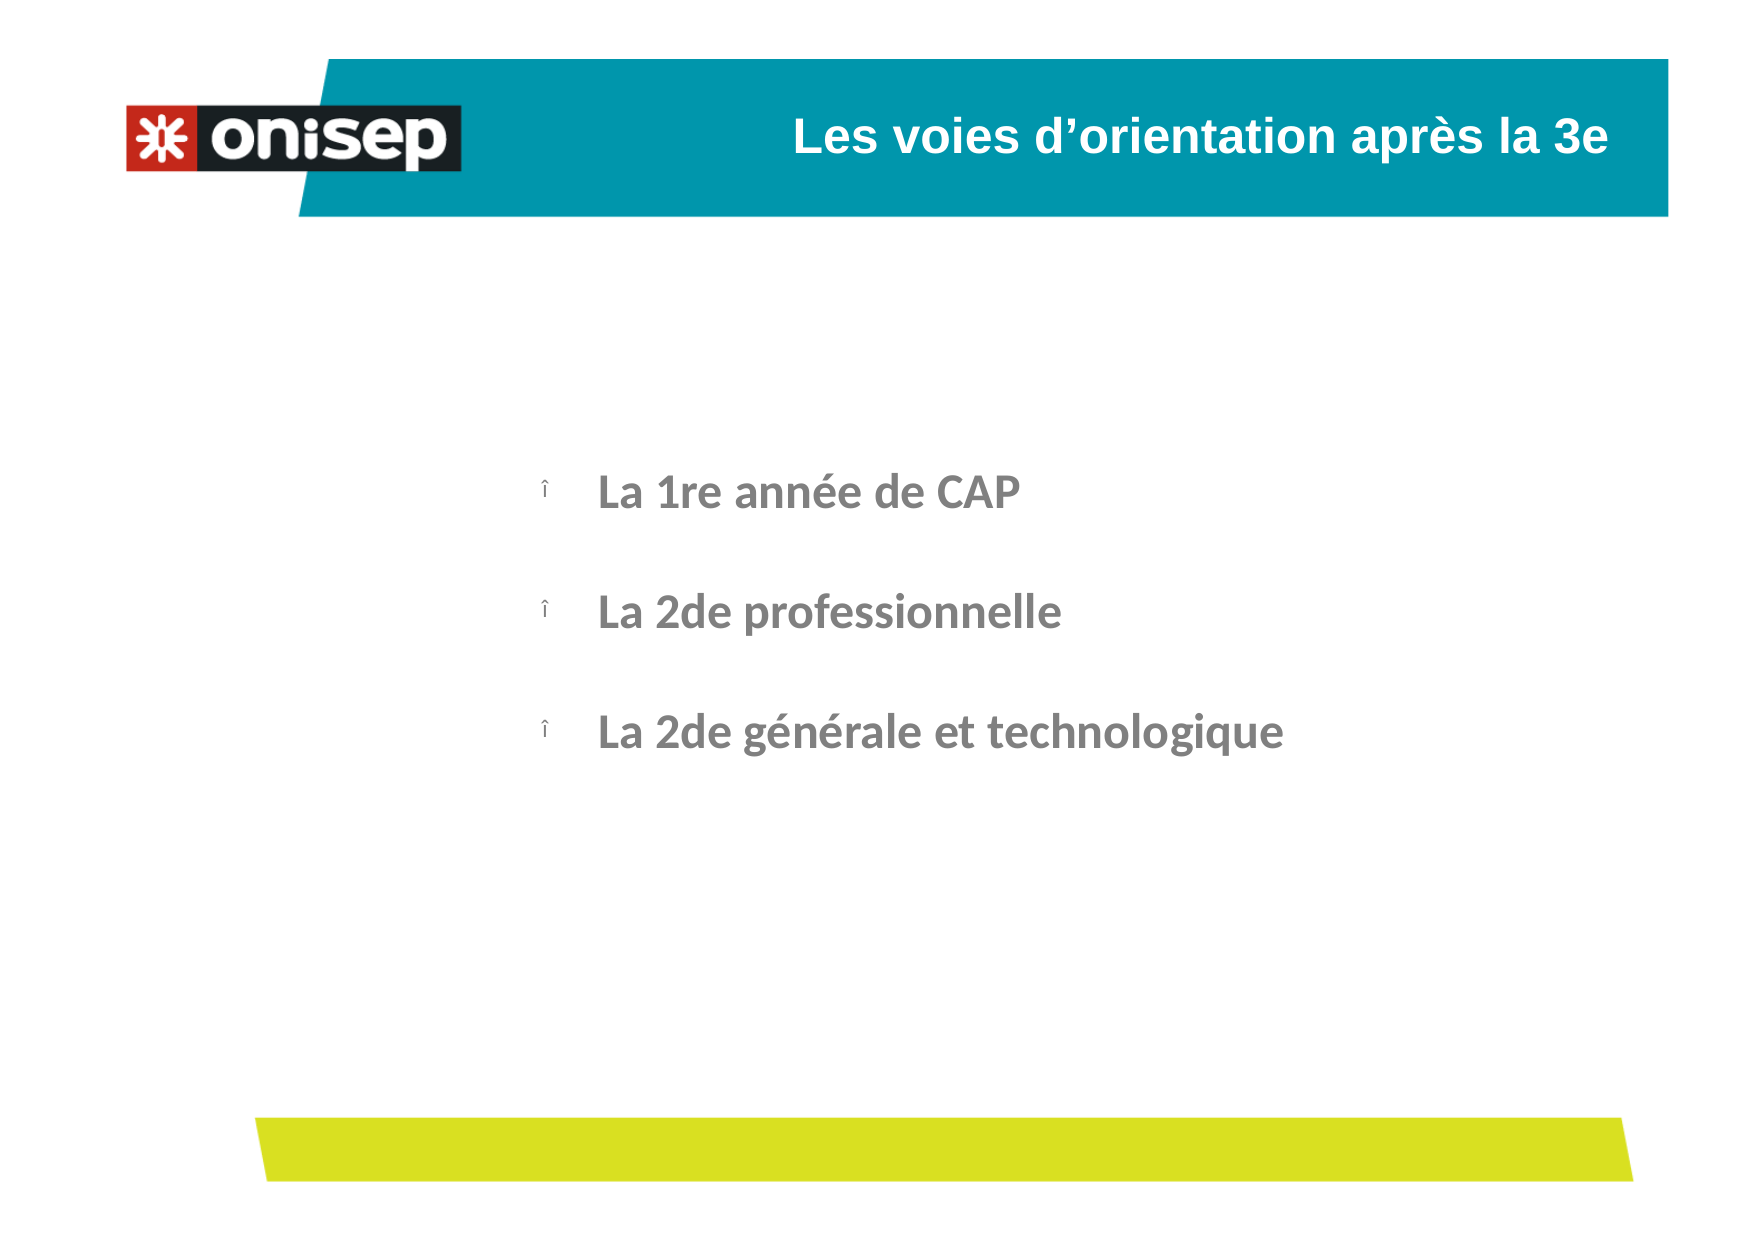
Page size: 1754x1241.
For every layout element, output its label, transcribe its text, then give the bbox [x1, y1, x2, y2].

text_box La 1re année de CAP La 2de professionnelle La 2de générale et technologique [527, 391, 1362, 815]
picture [59, 59, 1669, 1182]
text_box Les voies d’orientation après la 3e [497, 96, 1625, 172]
